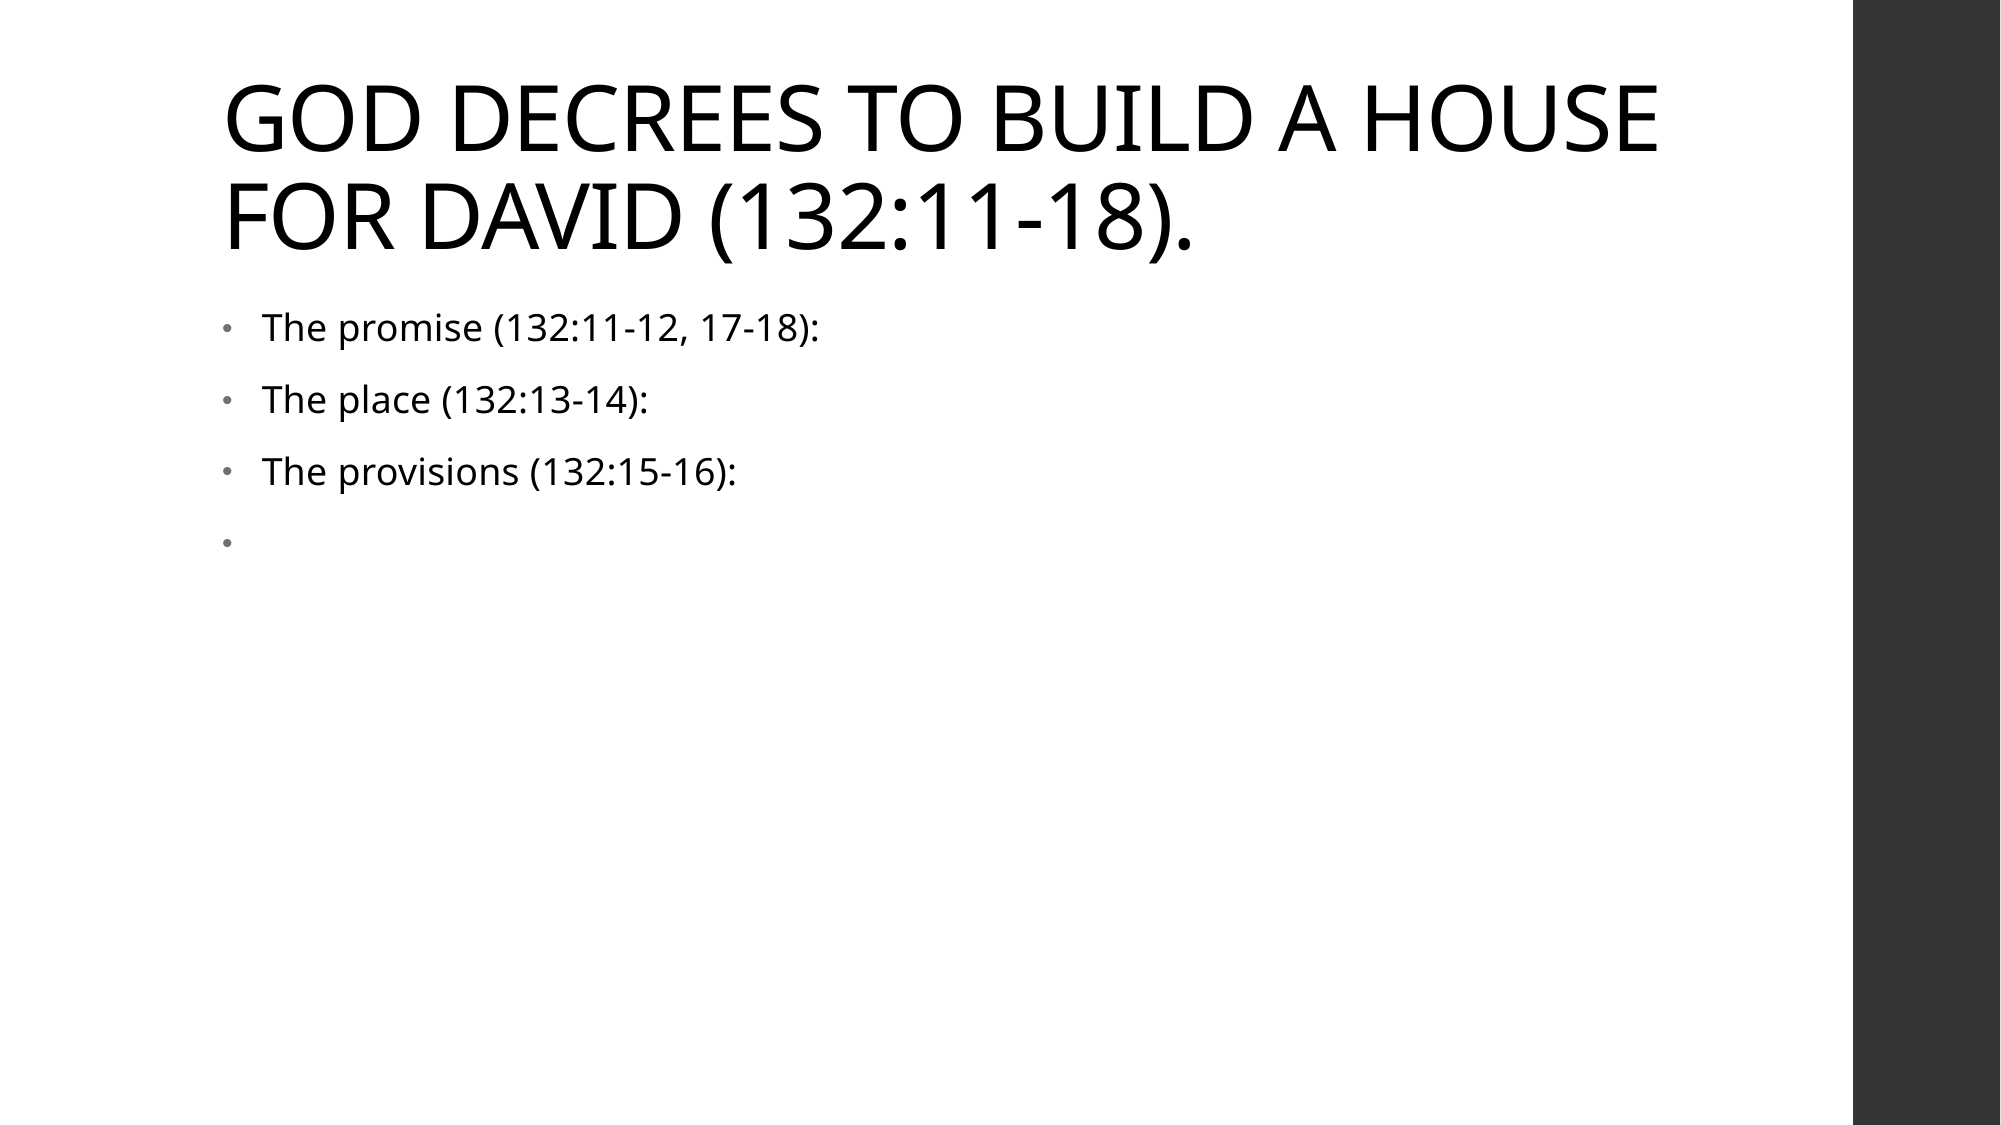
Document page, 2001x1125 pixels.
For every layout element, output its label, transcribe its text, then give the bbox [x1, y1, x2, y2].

list The promise (132:11-12, 17-18): The place (132:13-14): The provisions (132:15-16): [206, 299, 1617, 1014]
title GOD DECREES TO BUILD A HOUSE FOR DAVID (132:11-18). [206, 60, 1797, 278]
